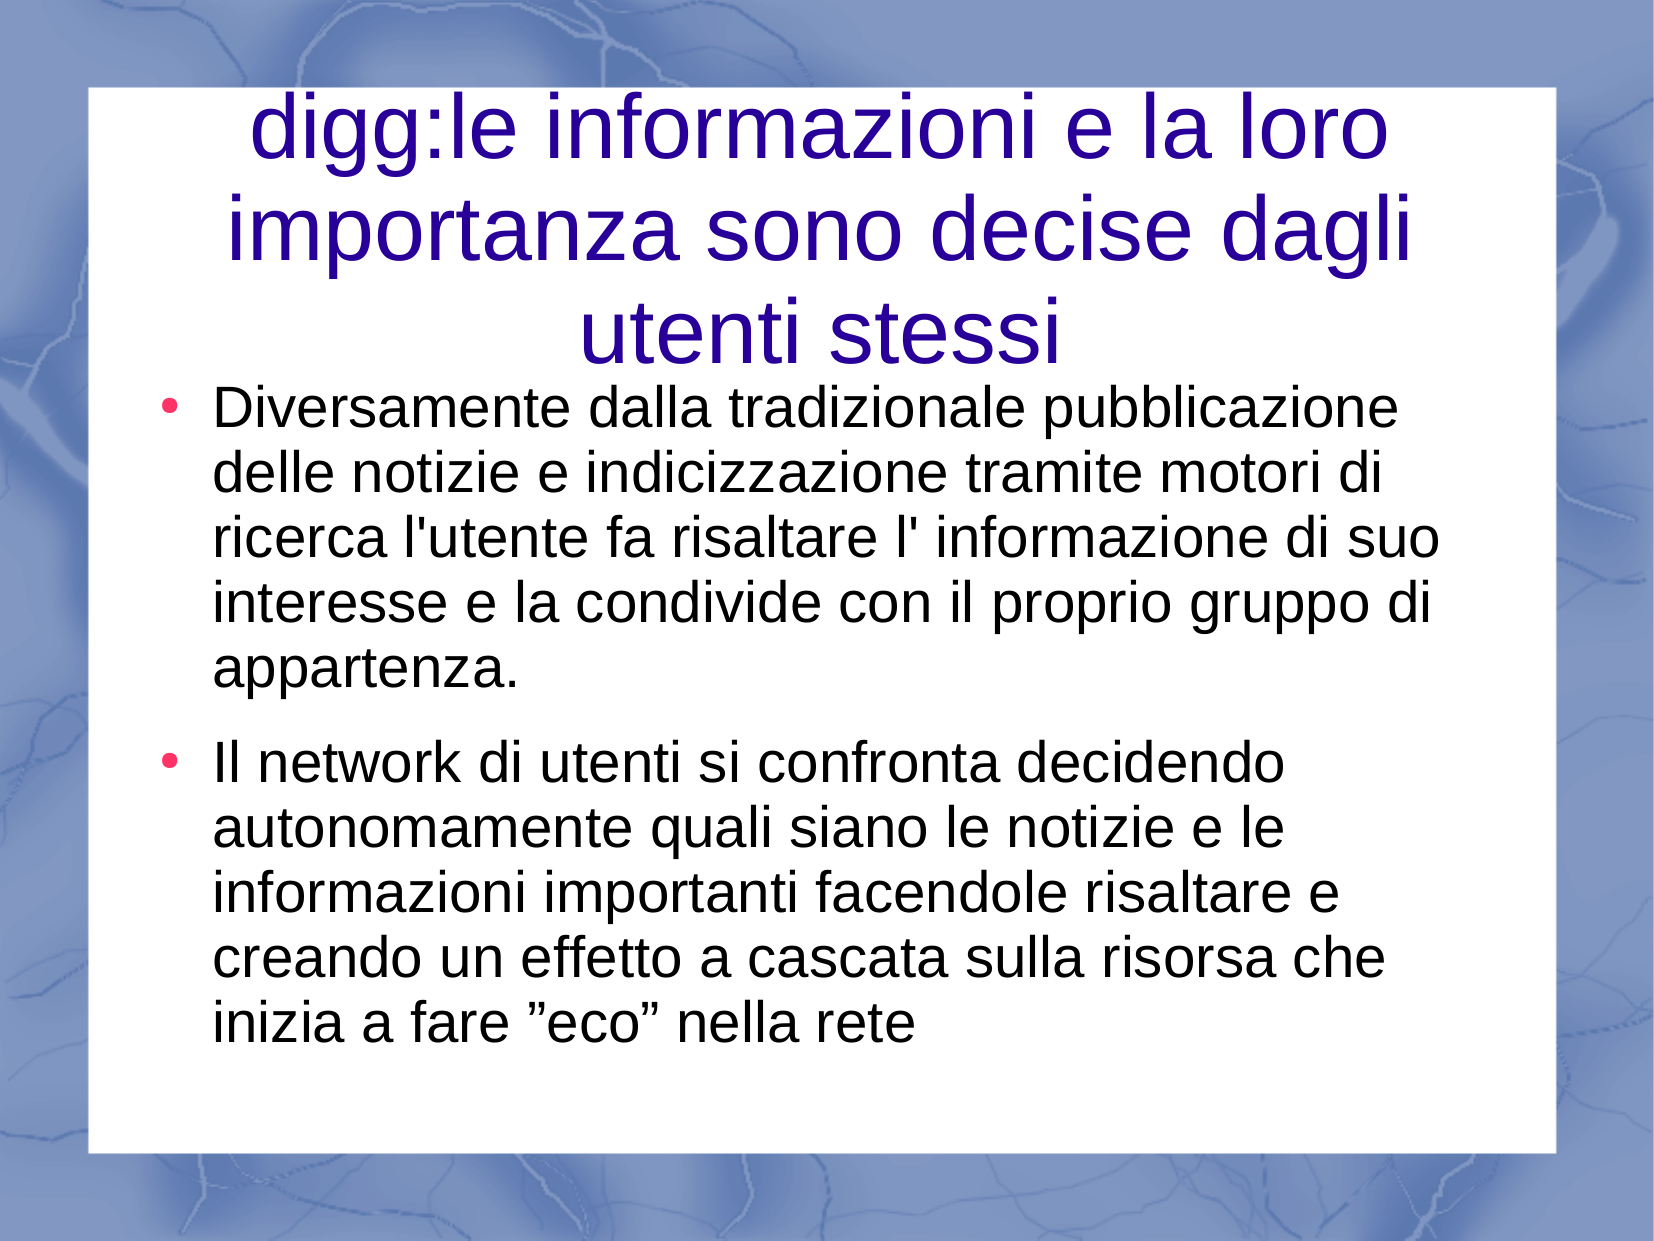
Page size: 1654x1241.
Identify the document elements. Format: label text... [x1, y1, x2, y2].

list Diversamente dalla tradizionale pubblicazione delle notizie e indicizzazione tramite motori di ricerca l'utente fa risaltare l' informazione di suo interesse e la condivide con il proprio gruppo di appartenza. Il network di utenti si confronta decidendo autonomamente quali siano le notizie e le informazioni importanti facendole risaltare e creando un effetto a cascata sulla risorsa che inizia a fare ”eco” nella rete [141, 375, 1501, 1179]
title digg:le informazioni e la loro importanza sono decise dagli utenti stessi [112, 75, 1530, 383]
picture [0, 0, 1654, 1241]
